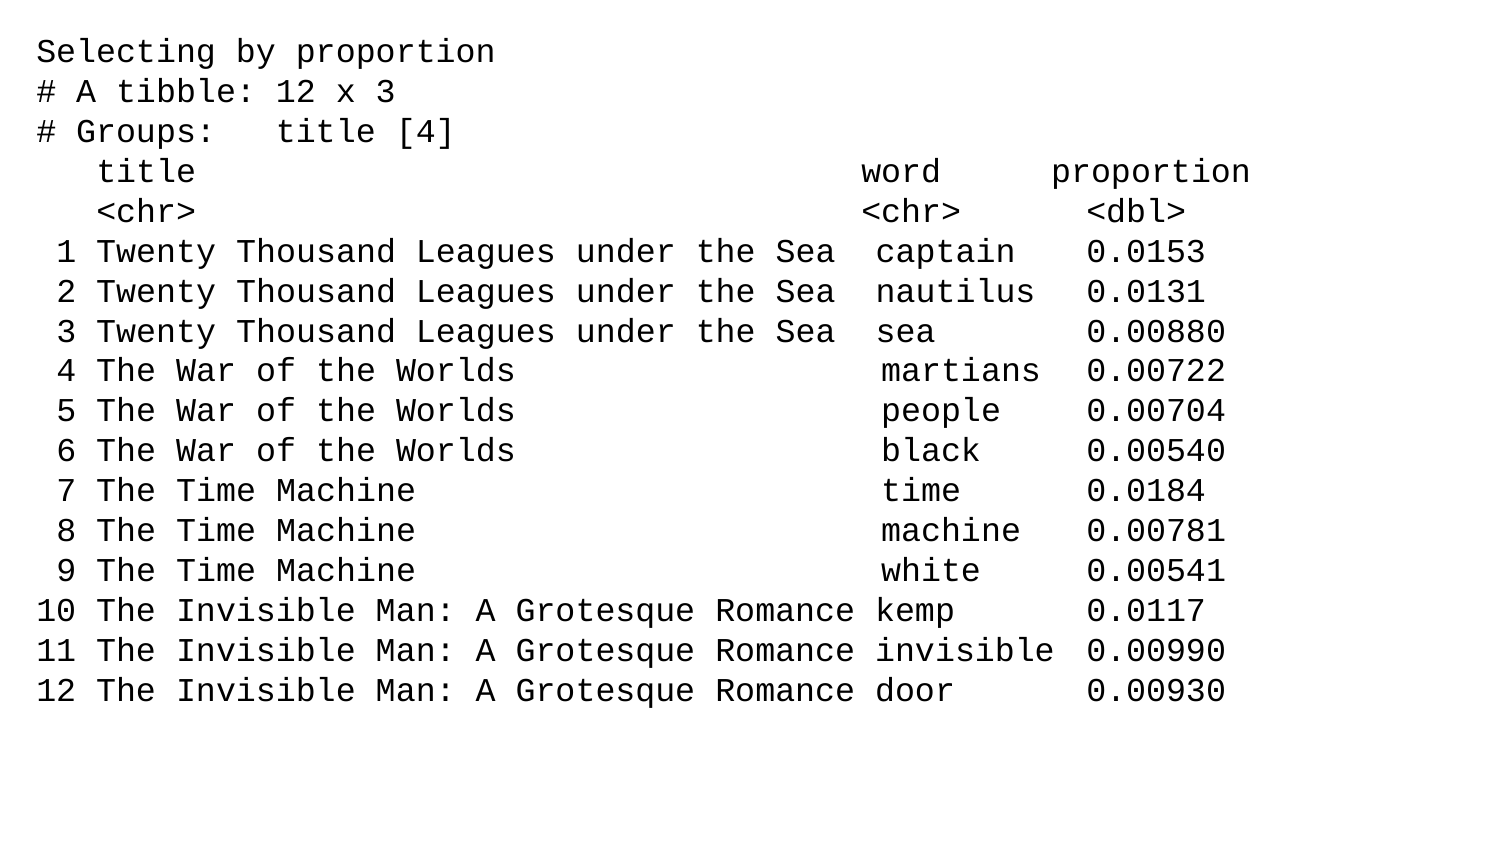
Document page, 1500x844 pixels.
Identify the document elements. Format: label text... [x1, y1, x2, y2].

text_box Selecting by proportion # A tibble: 12 x 3 # Groups: title [4] title word proportion <chr> <chr> <dbl> 1 Twenty Thousand Leagues under the Sea captain 0.0153 2 Twenty Thousand Leagues under the Sea nautilus 0.0131 3 Twenty Thousand Leagues under the Sea sea 0.00880 4 The War of the Worlds martians 0.00722 5 The War of the Worlds people 0.00704 6 The War of the Worlds black 0.00540 7 The Time Machine time 0.0184 8 The Time Machine machine 0.00781 9 The Time Machine white 0.00541 10 The Invisible Man: A Grotesque Romance kemp 0.0117 11 The Invisible Man: A Grotesque Romance invisible 0.00990 12 The Invisible Man: A Grotesque Romance door 0.00930 [21, 14, 1478, 828]
